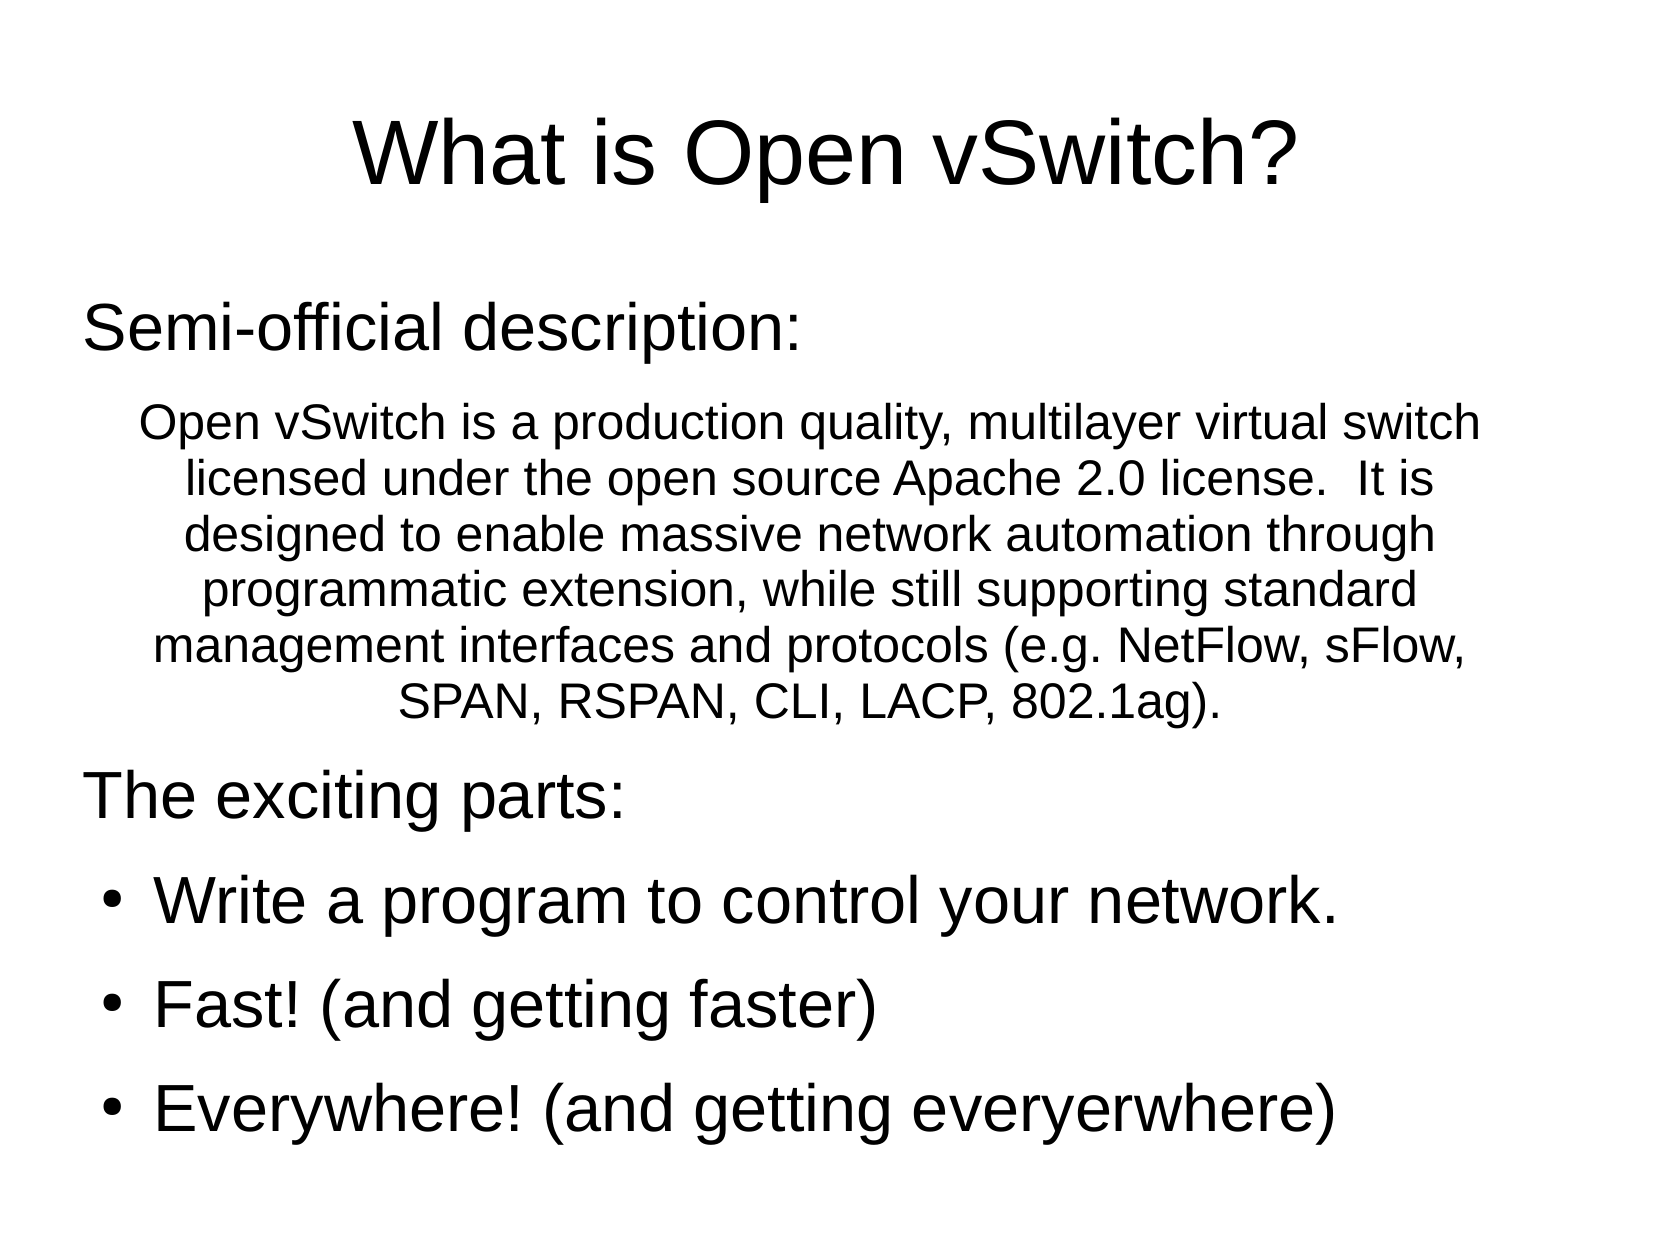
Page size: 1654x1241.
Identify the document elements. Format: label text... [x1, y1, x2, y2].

list Semi-official description: Open vSwitch is a production quality, multilayer virtual switch licensed under the open source Apache 2.0 license. It is designed to enable massive network automation through programmatic extension, while still supporting standard management interfaces and protocols (e.g. NetFlow, sFlow, SPAN, RSPAN, CLI, LACP, 802.1ag). The exciting parts: Write a program to control your network. Fast! (and getting faster) Everywhere! (and getting everyerwhere) [82, 290, 1538, 1219]
title What is Open vSwitch? [82, 49, 1571, 257]
